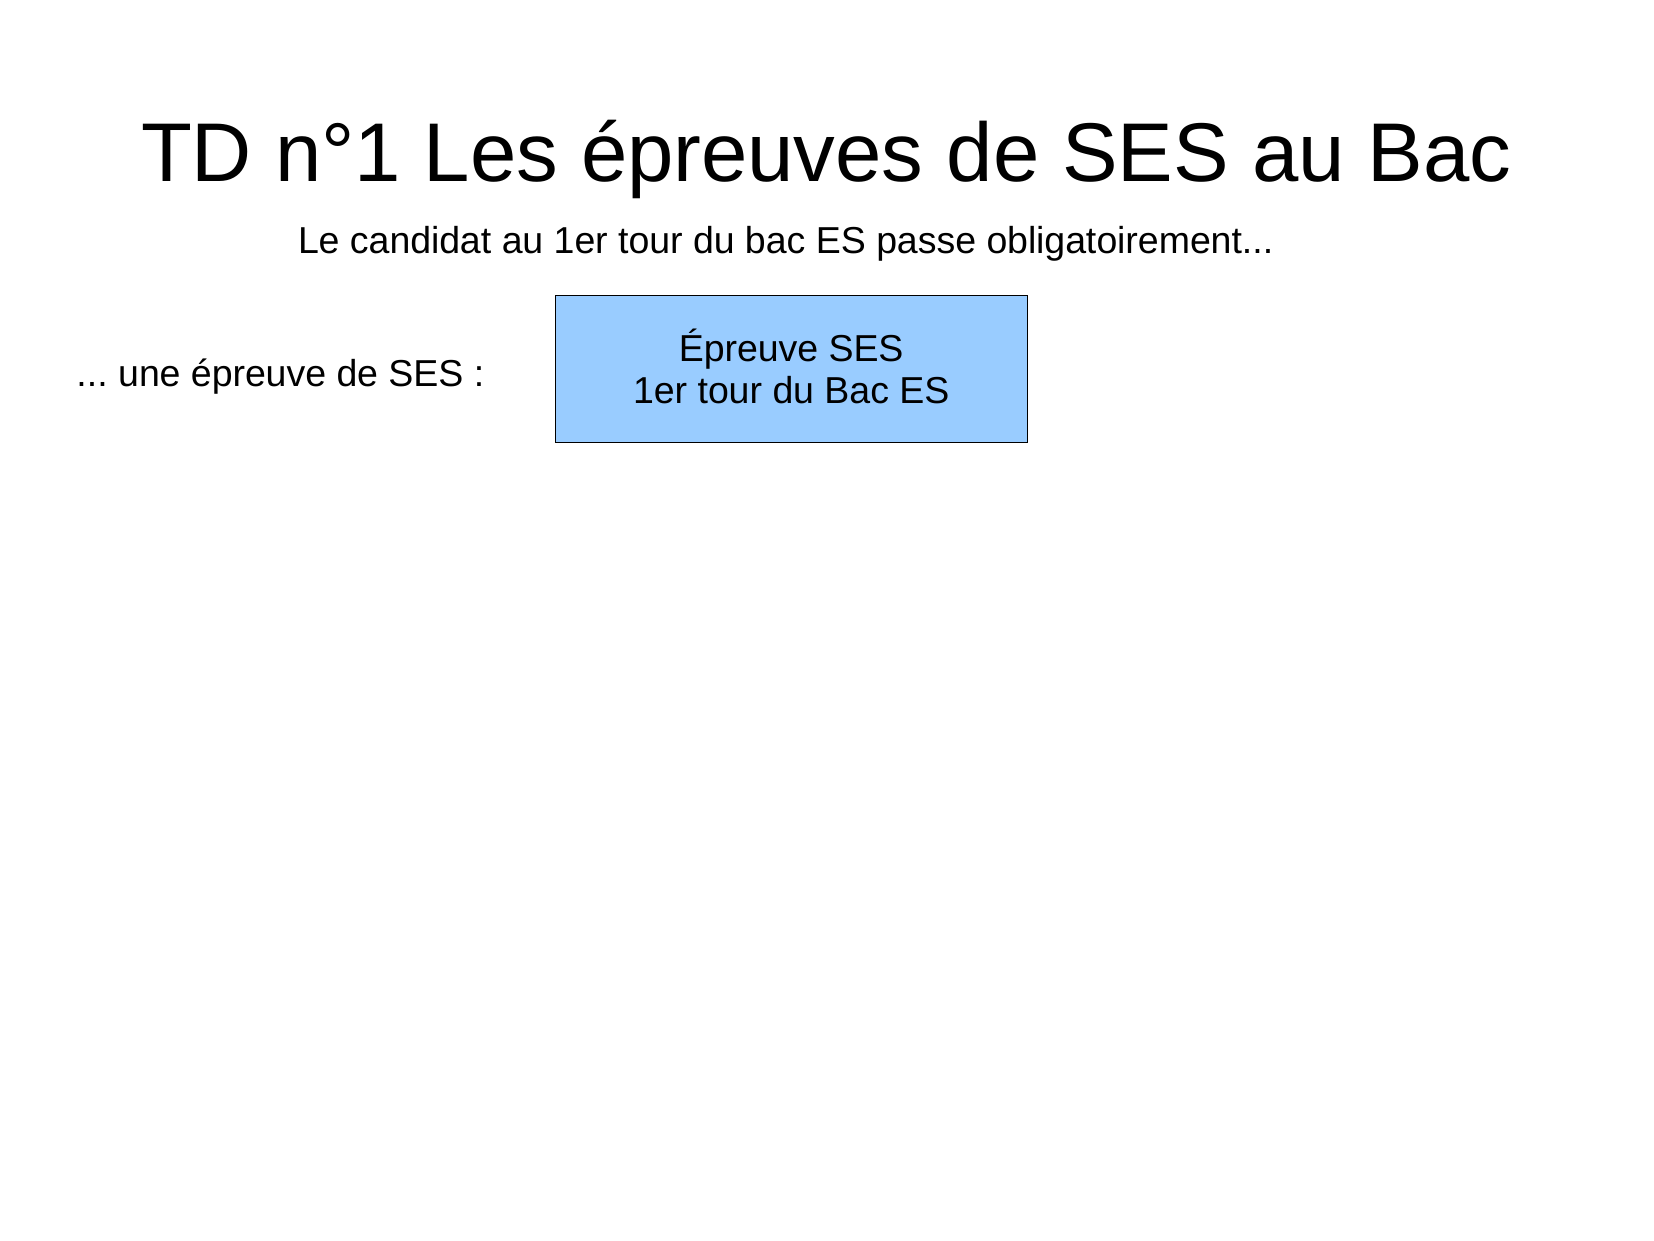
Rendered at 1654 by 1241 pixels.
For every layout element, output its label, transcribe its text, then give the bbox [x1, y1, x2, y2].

text_box Épreuve SES 1er tour du Bac ES [555, 295, 1028, 443]
text_box ... une épreuve de SES : [59, 345, 502, 403]
title TD n°1 Les épreuves de SES au Bac [82, 49, 1571, 257]
text_box Le candidat au 1er tour du bac ES passe obligatoirement... [283, 212, 1291, 270]
